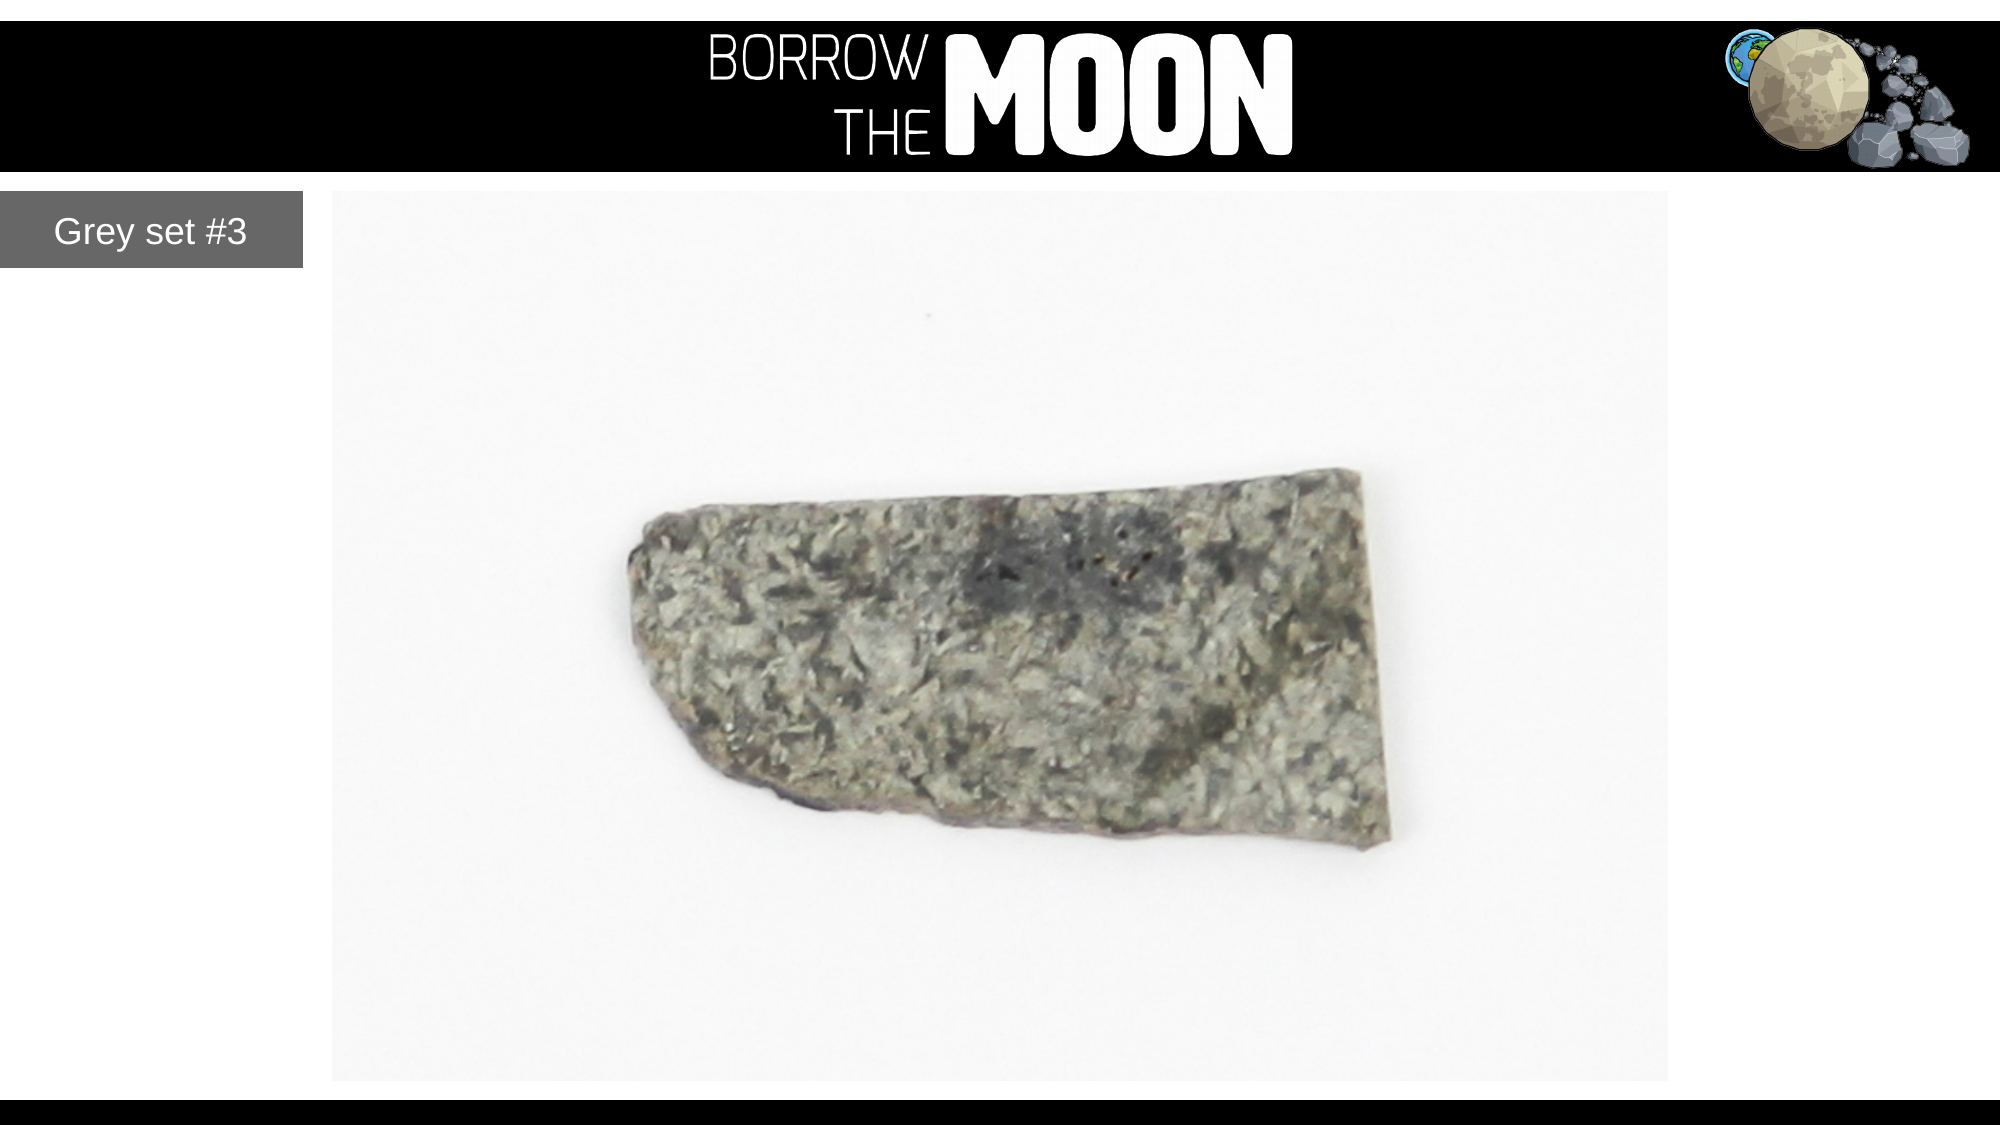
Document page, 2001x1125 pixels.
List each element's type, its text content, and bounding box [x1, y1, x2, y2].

picture [332, 191, 1668, 1081]
text_box Grey set #3 [0, 191, 303, 268]
